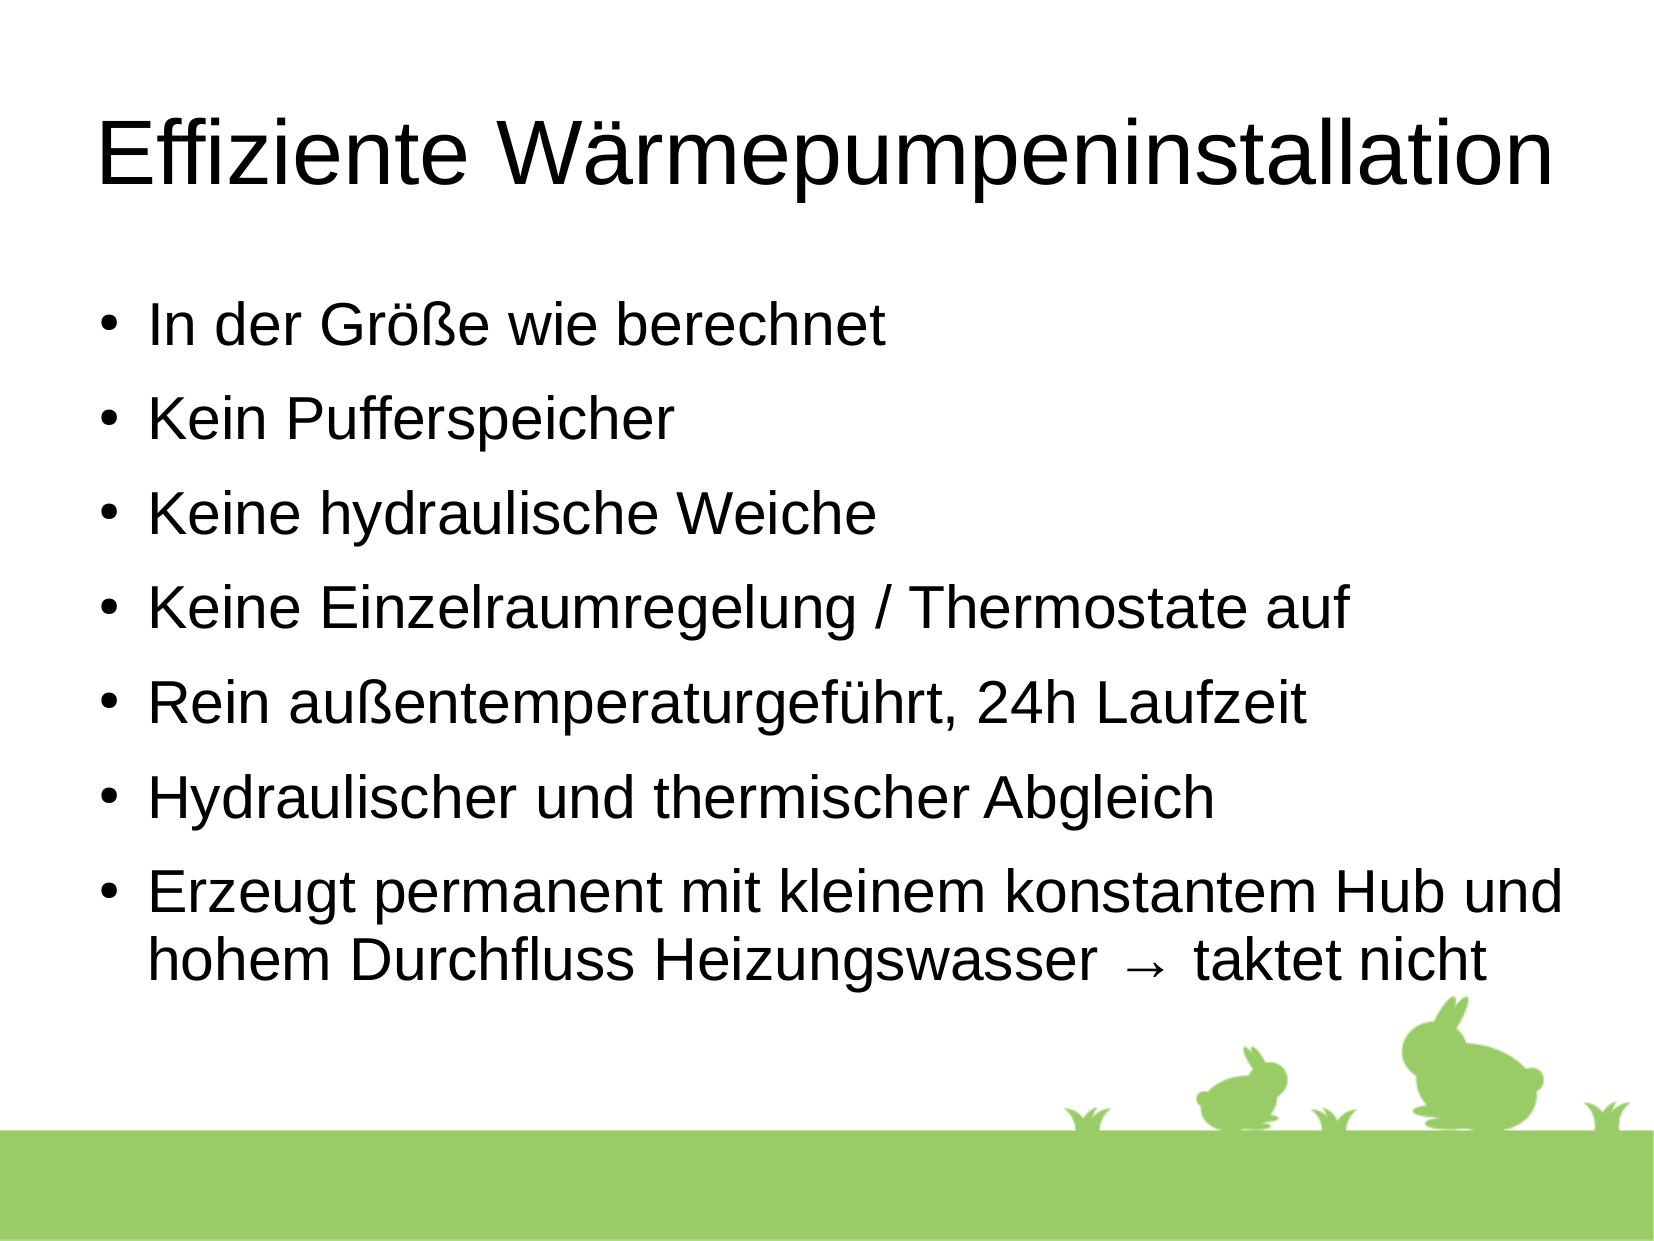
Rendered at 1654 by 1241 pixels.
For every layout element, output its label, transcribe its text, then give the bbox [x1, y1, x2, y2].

picture [0, 0, 1654, 1241]
list In der Größe wie berechnet Kein Pufferspeicher Keine hydraulische Weiche Keine Einzelraumregelung / Thermostate auf Rein außentemperaturgeführt, 24h Laufzeit Hydraulischer und thermischer Abgleich Erzeugt permanent mit kleinem konstantem Hub und hohem Durchfluss Heizungswasser → taktet nicht [82, 290, 1571, 1052]
title Effiziente Wärmepumpeninstallation [82, 49, 1571, 257]
